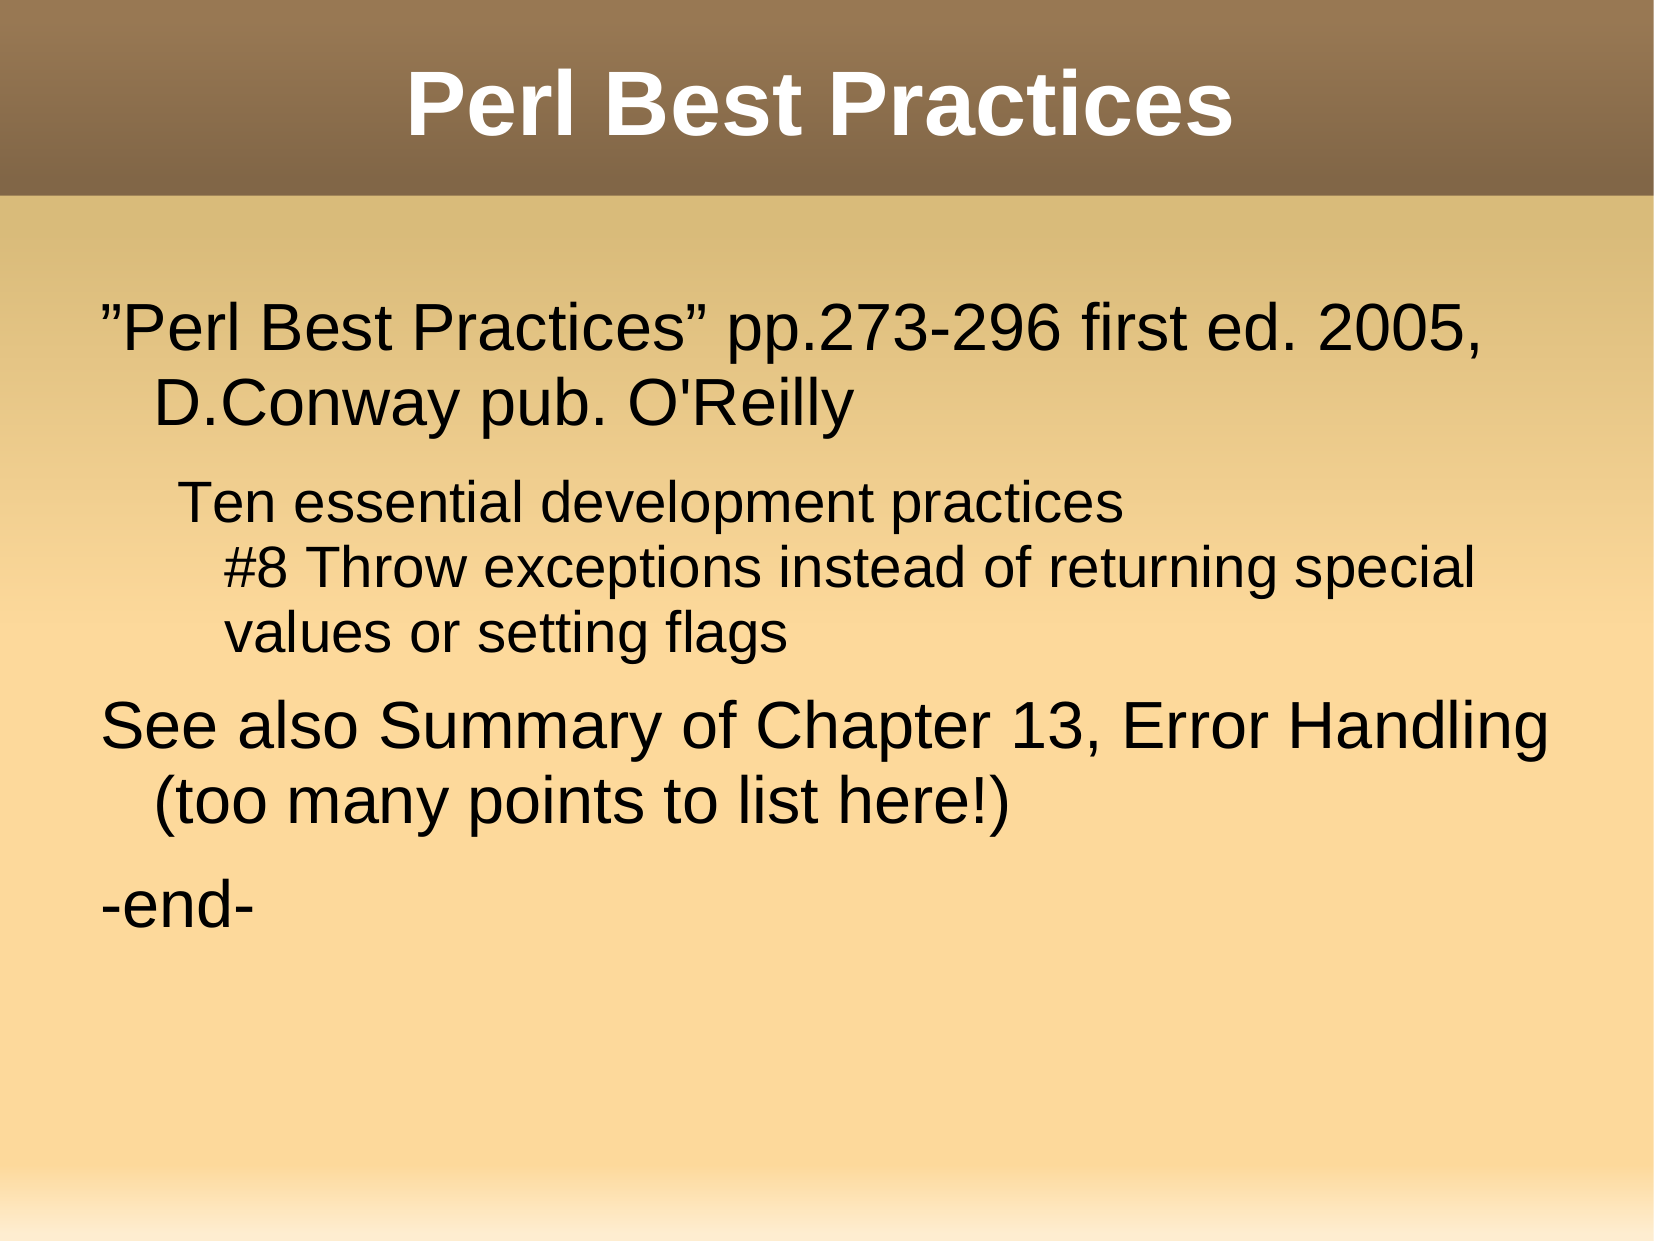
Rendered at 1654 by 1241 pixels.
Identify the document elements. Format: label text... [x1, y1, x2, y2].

picture [0, 0, 1654, 1241]
list ”Perl Best Practices” pp.273-296 first ed. 2005, D.Conway pub. O'Reilly Ten essential development practices #8 Throw exceptions instead of returning special values or setting flags See also Summary of Chapter 13, Error Handling (too many points to list here!) -end- [82, 290, 1571, 1094]
title Perl Best Practices [76, 7, 1565, 200]
